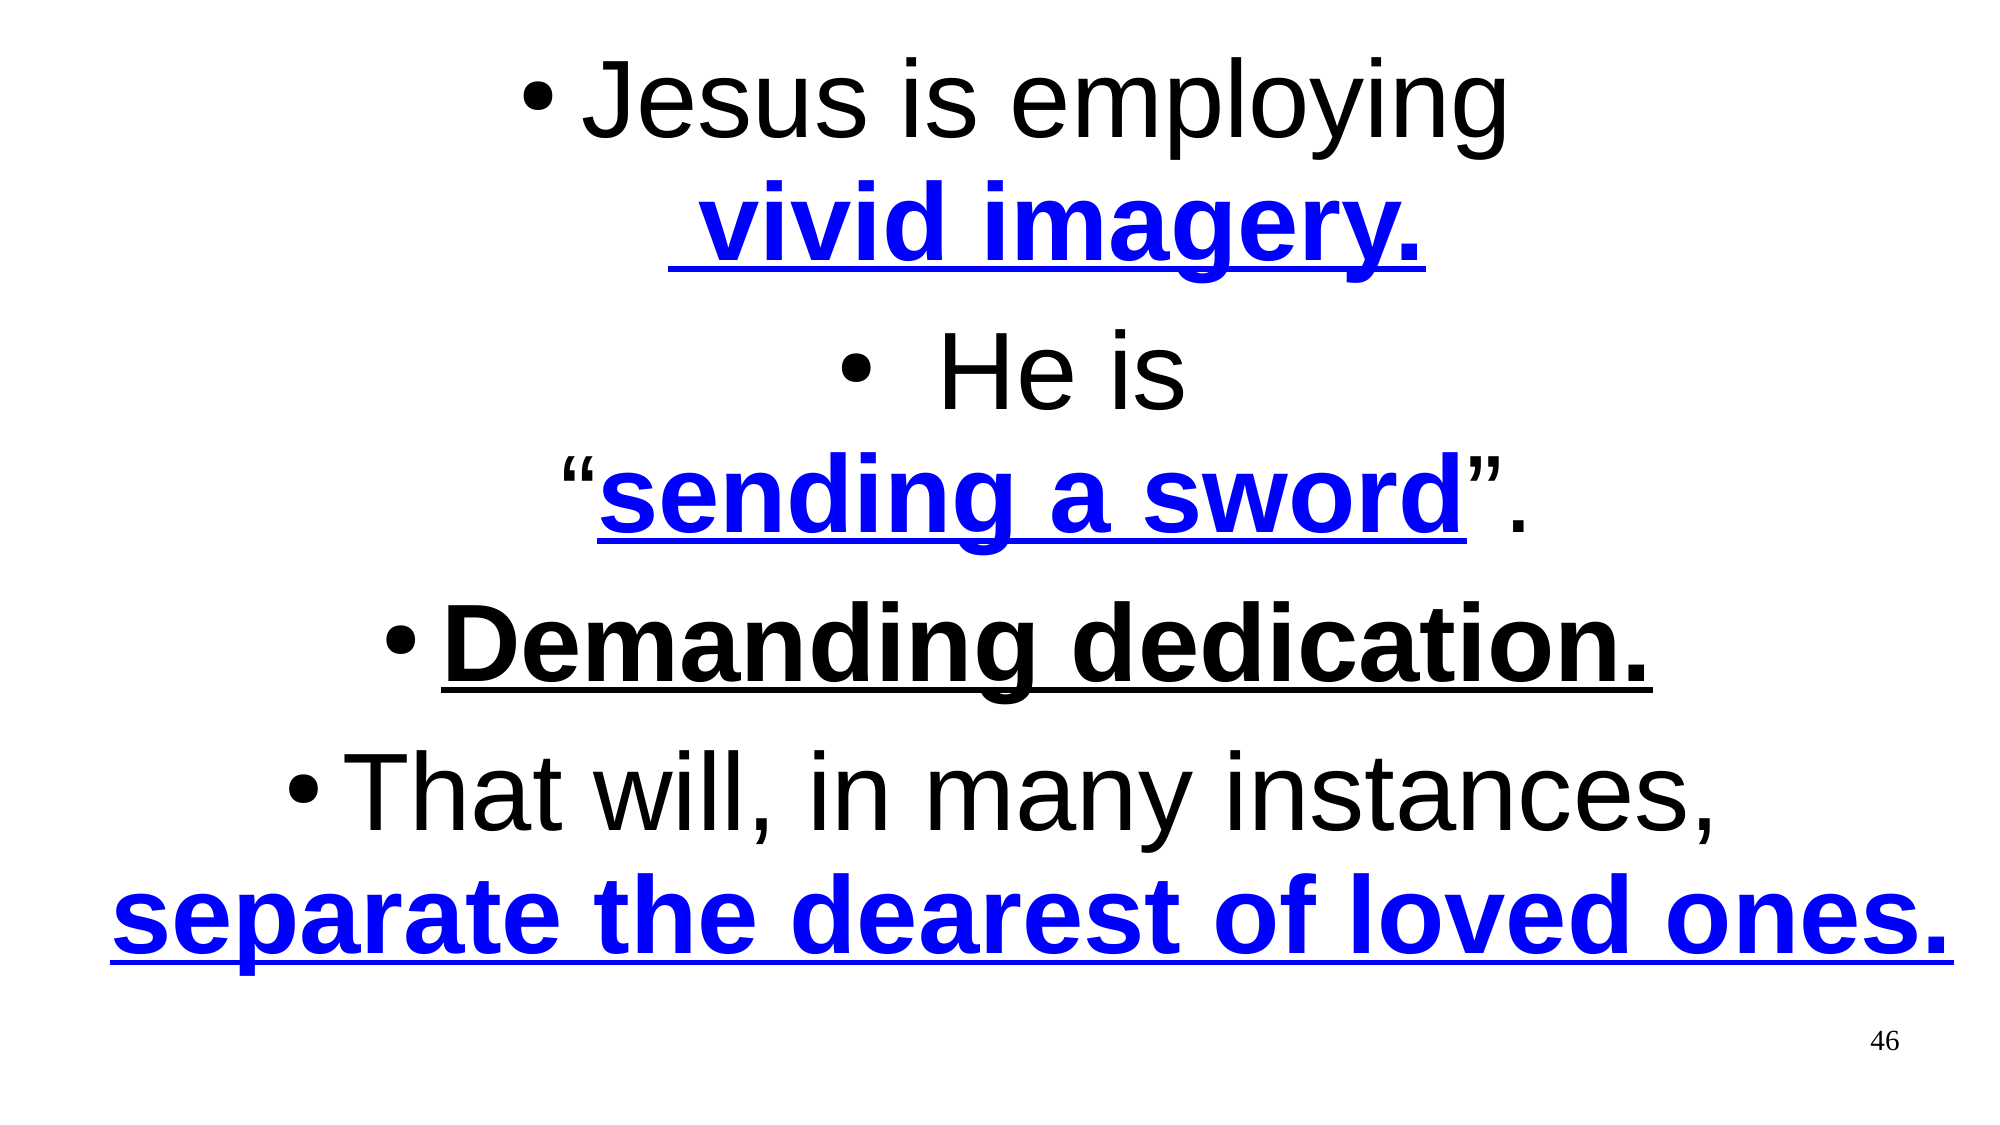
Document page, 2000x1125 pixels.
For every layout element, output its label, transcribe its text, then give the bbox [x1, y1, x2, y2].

list Jesus is employing vivid imagery. He is “sending a sword”. Demanding dedication. That will, in many instances, separate the dearest of loved ones. [37, 37, 1988, 1088]
